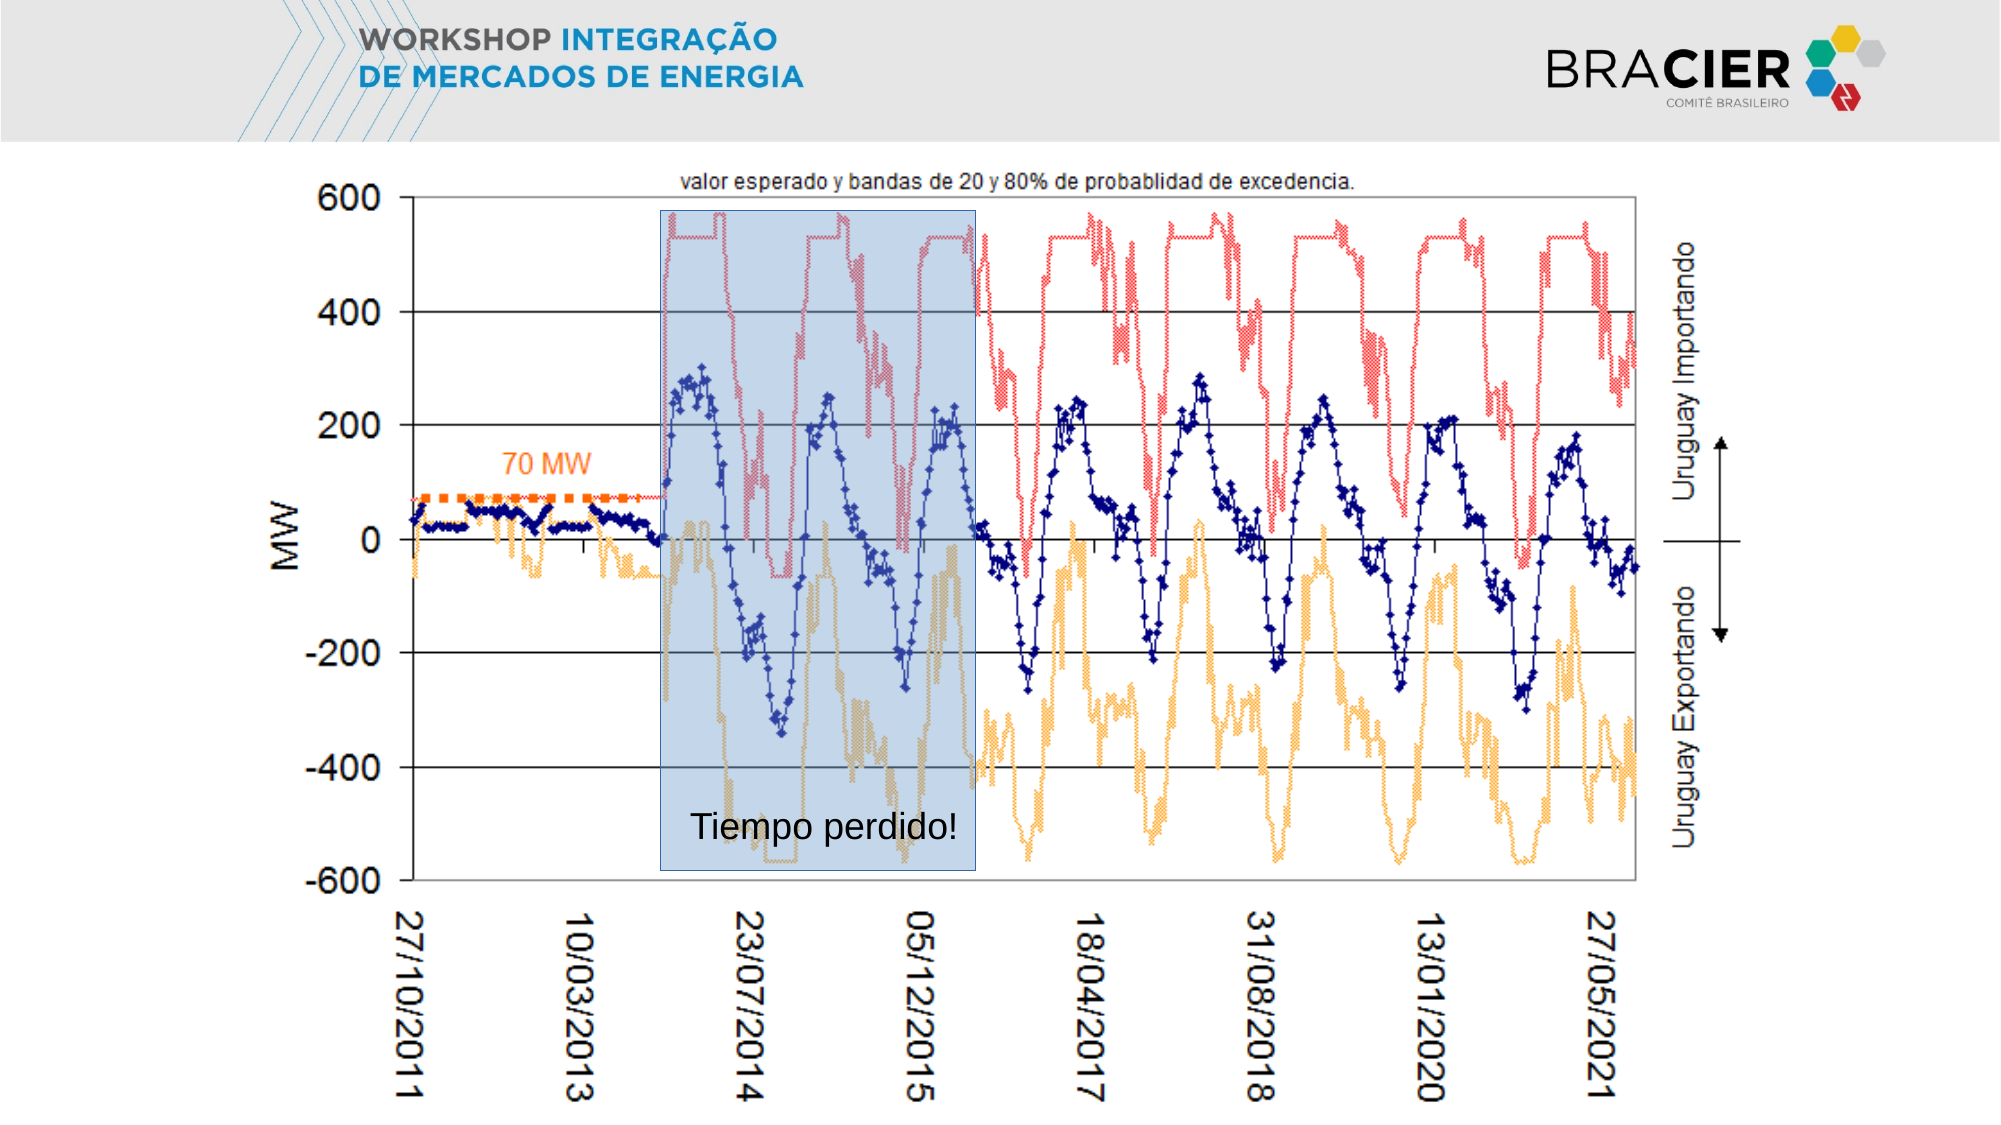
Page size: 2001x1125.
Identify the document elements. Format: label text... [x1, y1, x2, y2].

text_box Tiempo perdido! [675, 798, 974, 856]
picture [255, 149, 1748, 1111]
picture [0, 0, 2000, 142]
text_box [660, 210, 976, 871]
